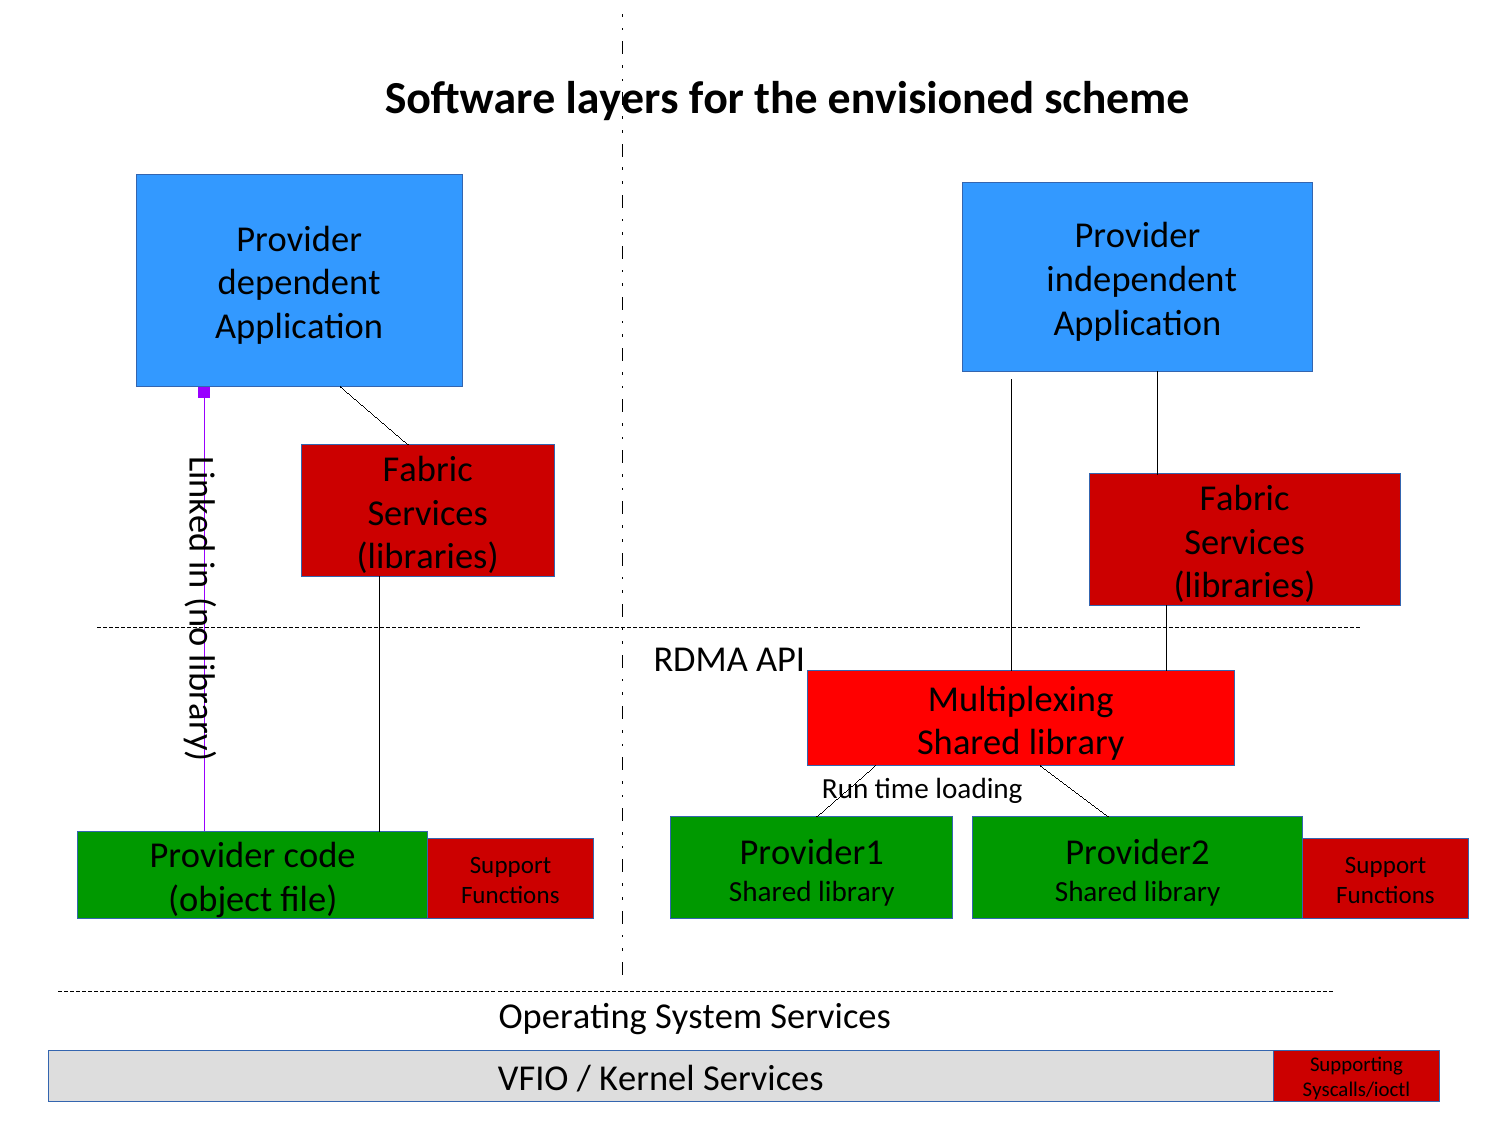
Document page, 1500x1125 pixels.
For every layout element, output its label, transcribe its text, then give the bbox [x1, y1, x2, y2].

text_box Provider1 Shared library [670, 816, 953, 919]
text_box Support Functions [427, 838, 594, 919]
text_box Provider independent Application [962, 182, 1313, 372]
text_box Provider dependent Application [136, 174, 463, 387]
text_box Provider2 Shared library [972, 816, 1303, 919]
text_box Fabric Services (libraries) [1089, 473, 1401, 606]
text_box Support Functions [1302, 838, 1469, 919]
text_box Run time loading [807, 761, 1138, 812]
text_box Multiplexing Shared library [807, 670, 1235, 766]
text_box Fabric Services (libraries) [301, 444, 555, 577]
text_box Provider code (object file) [77, 831, 428, 919]
text_box VFIO / Kernel Services [48, 1050, 1273, 1102]
text_box Supporting Syscalls/ioctl [1273, 1050, 1440, 1102]
text_box Software layers for the envisioned scheme [120, 60, 1456, 130]
